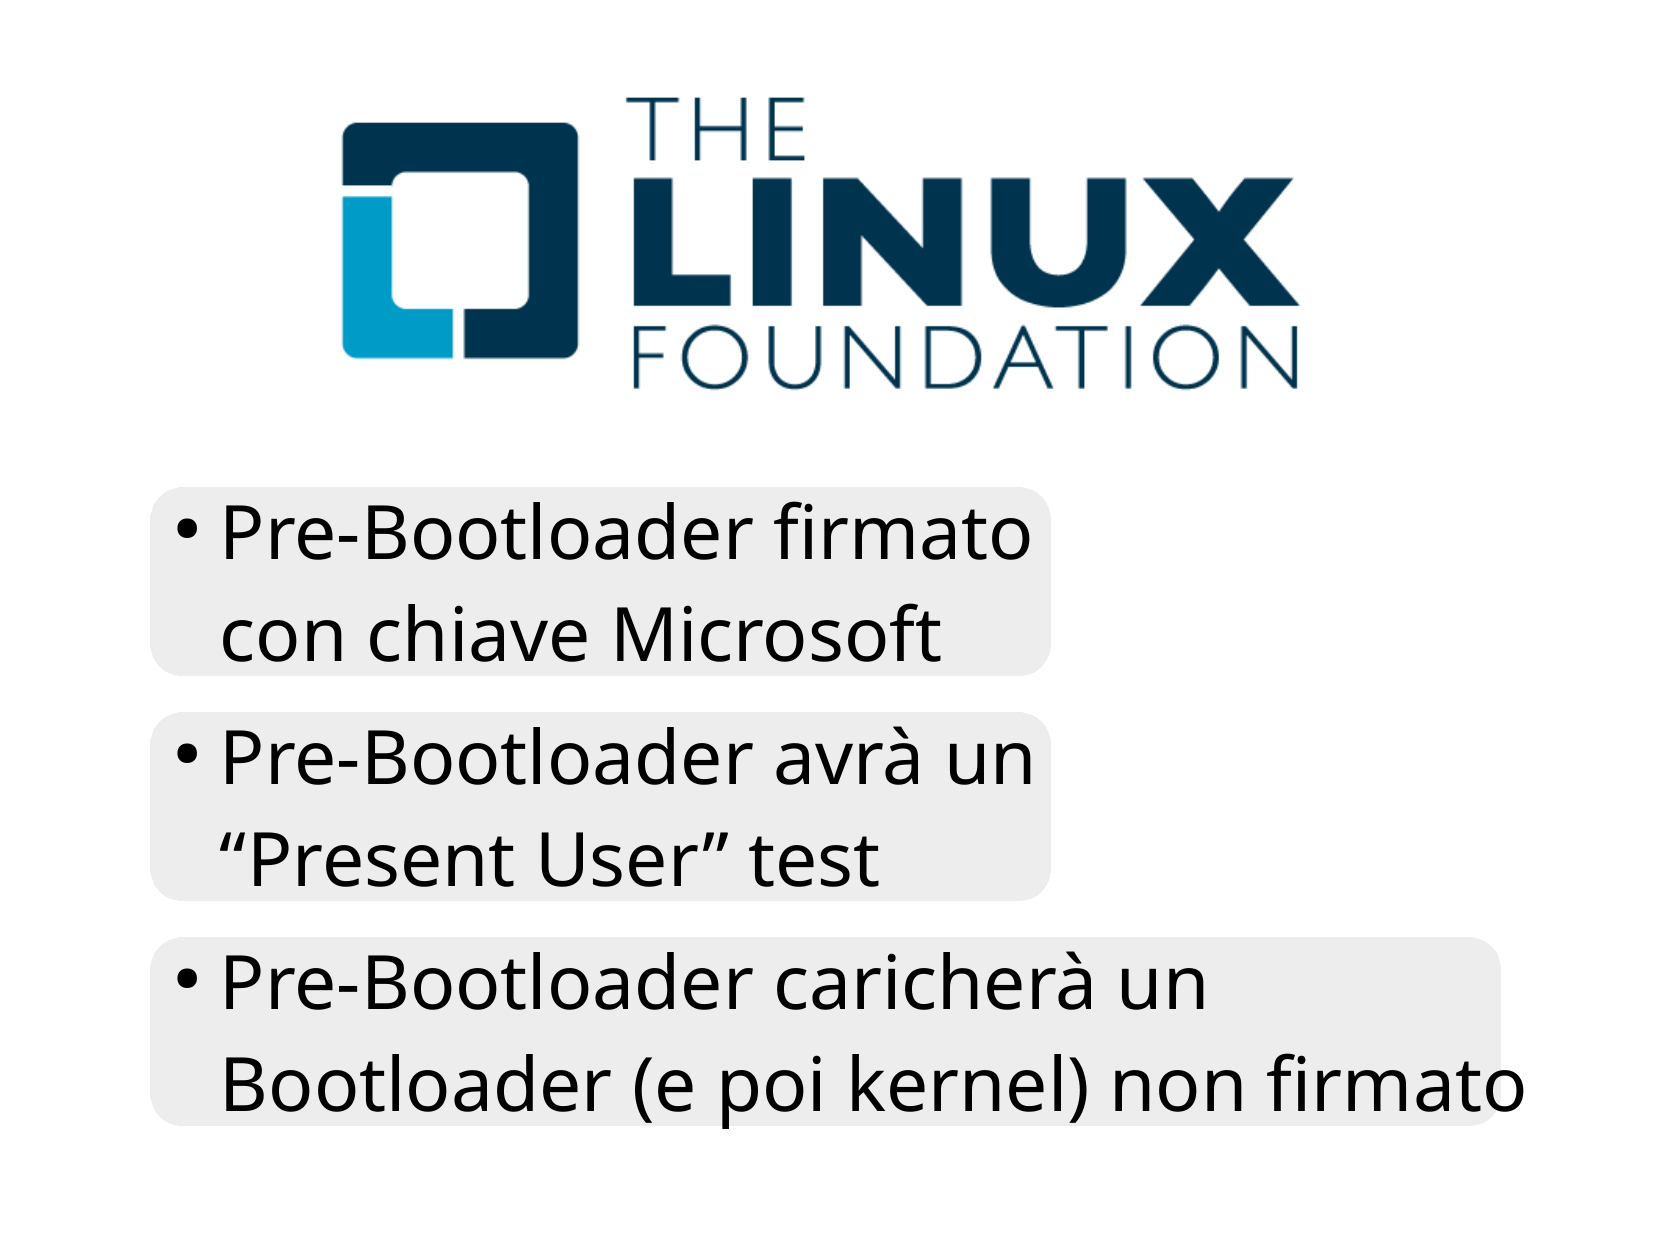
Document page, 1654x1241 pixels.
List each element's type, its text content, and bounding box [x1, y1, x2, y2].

text_box Pre-Bootloader firmato con chiave Microsoft [167, 487, 1033, 496]
picture [287, 37, 1388, 461]
text_box Pre-Bootloader caricherà un Bootloader (e poi kernel) non firmato [167, 937, 1486, 946]
text_box Pre-Bootloader avrà un “Present User” test [167, 712, 1033, 721]
